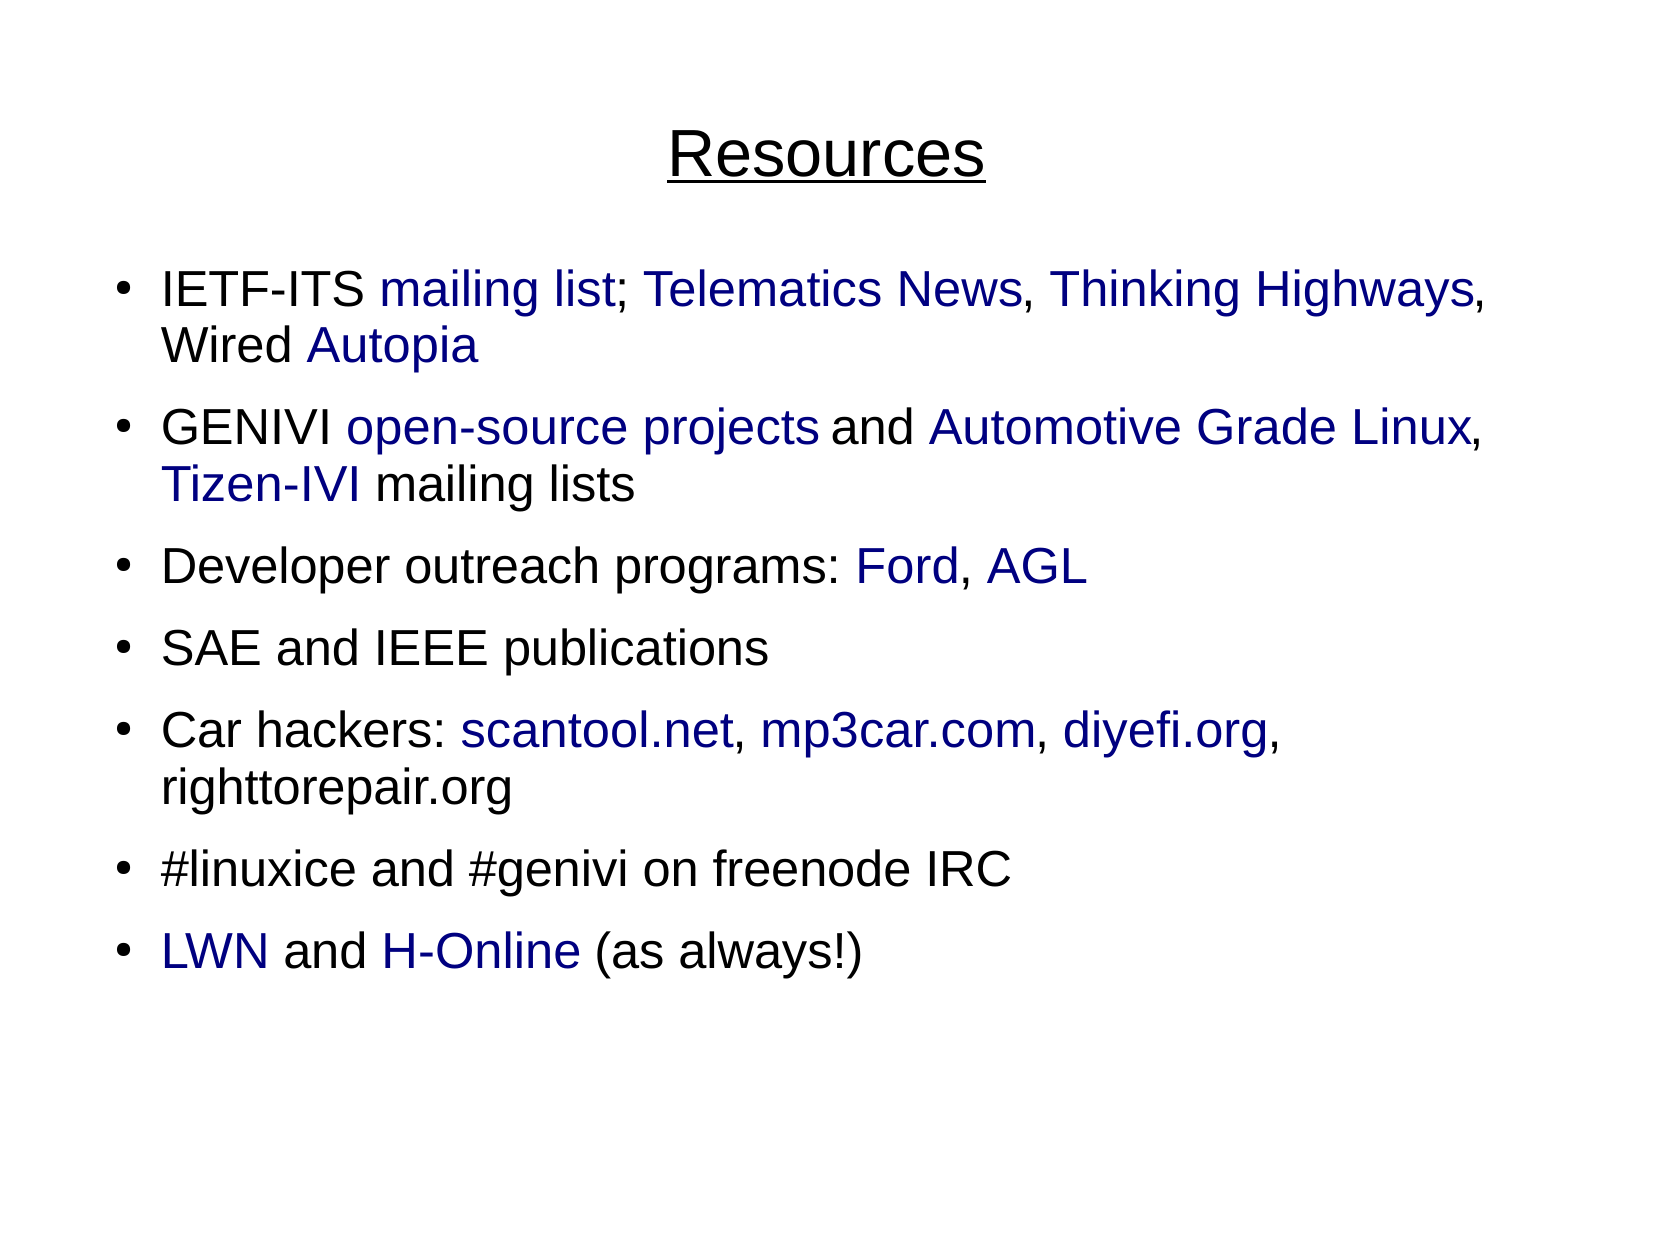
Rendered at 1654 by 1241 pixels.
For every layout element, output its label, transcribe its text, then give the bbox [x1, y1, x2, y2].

title Resources [82, 49, 1571, 257]
list IETF-ITS mailing list; Telematics News, Thinking Highways, Wired Autopia GENIVI open-source projects and Automotive Grade Linux, Tizen-IVI mailing lists Developer outreach programs: Ford, AGL SAE and IEEE publications Car hackers: scantool.net, mp3car.com, diyefi.org, righttorepair.org #linuxice and #genivi on freenode IRC LWN and H-Online (as always!) [99, 260, 1555, 980]
